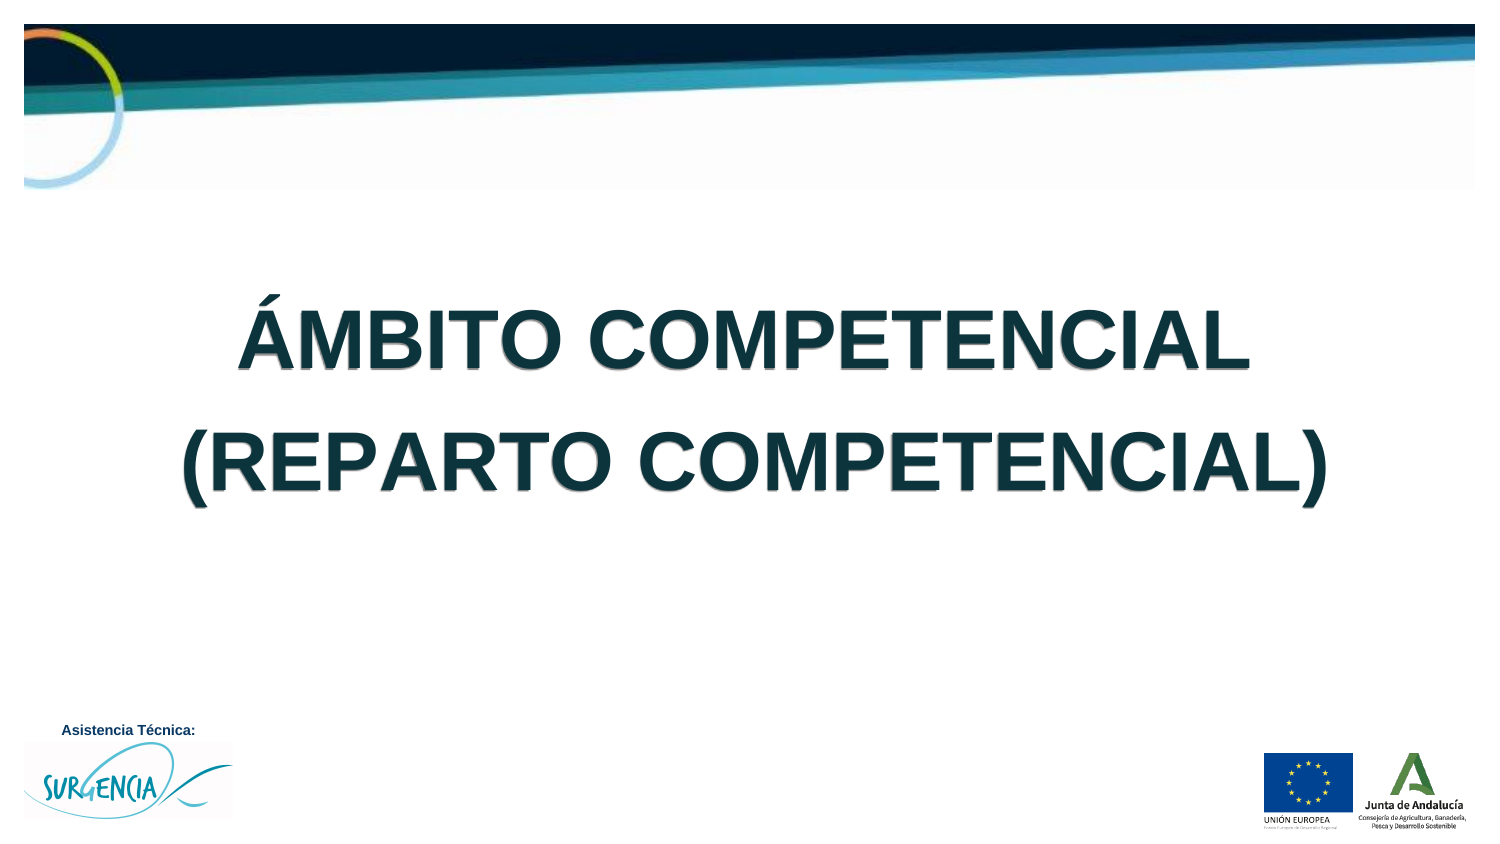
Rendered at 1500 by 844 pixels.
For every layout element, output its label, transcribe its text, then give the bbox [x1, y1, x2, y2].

picture [1264, 753, 1476, 830]
text_box ÁMBITO COMPETENCIAL (REPARTO COMPETENCIAL) [67, 288, 1427, 542]
picture [24, 742, 233, 819]
picture [24, 24, 1475, 190]
text_box Asistencia Técnica: [41, 705, 216, 754]
